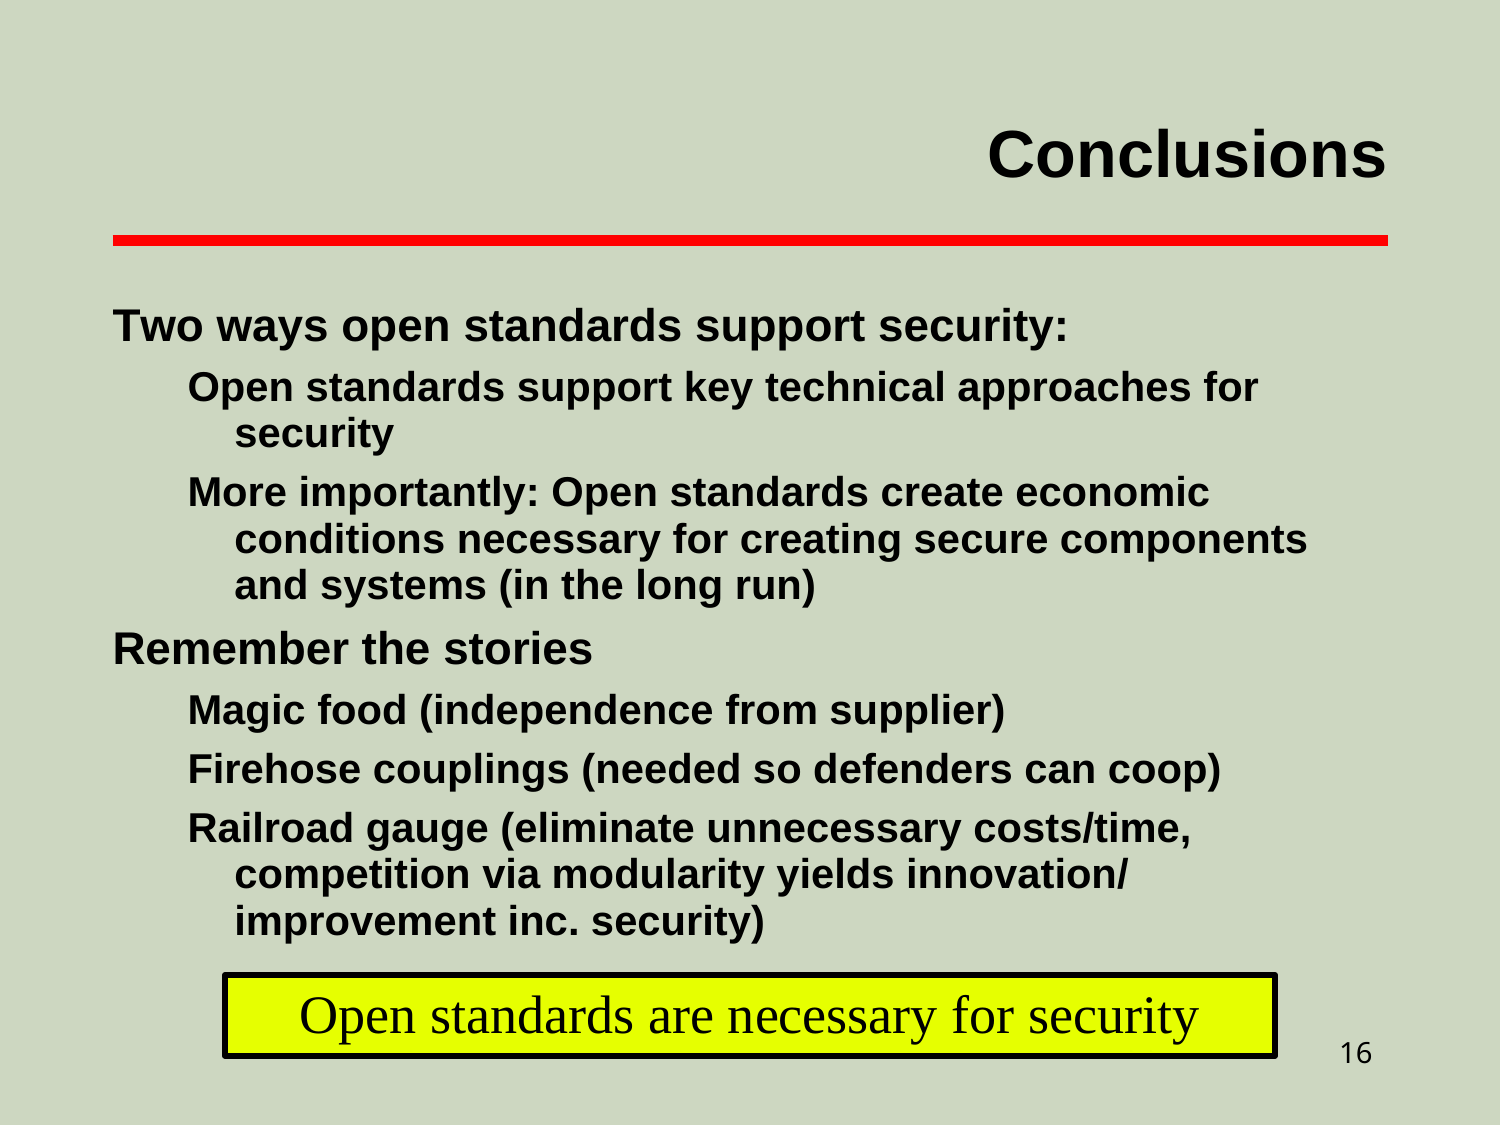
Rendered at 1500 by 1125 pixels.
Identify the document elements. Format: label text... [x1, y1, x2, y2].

list Two ways open standards support security: Open standards support key technical approaches for security More importantly: Open standards create economic conditions necessary for creating secure components and systems (in the long run) Remember the stories Magic food (independence from supplier) Firehose couplings (needed so defenders can coop) Railroad gauge (eliminate unnecessary costs/time, competition via modularity yields innovation/ improvement inc. security) [112, 299, 1388, 1111]
text_box Open standards are necessary for security [225, 975, 1276, 1056]
title Conclusions [337, 85, 1388, 224]
